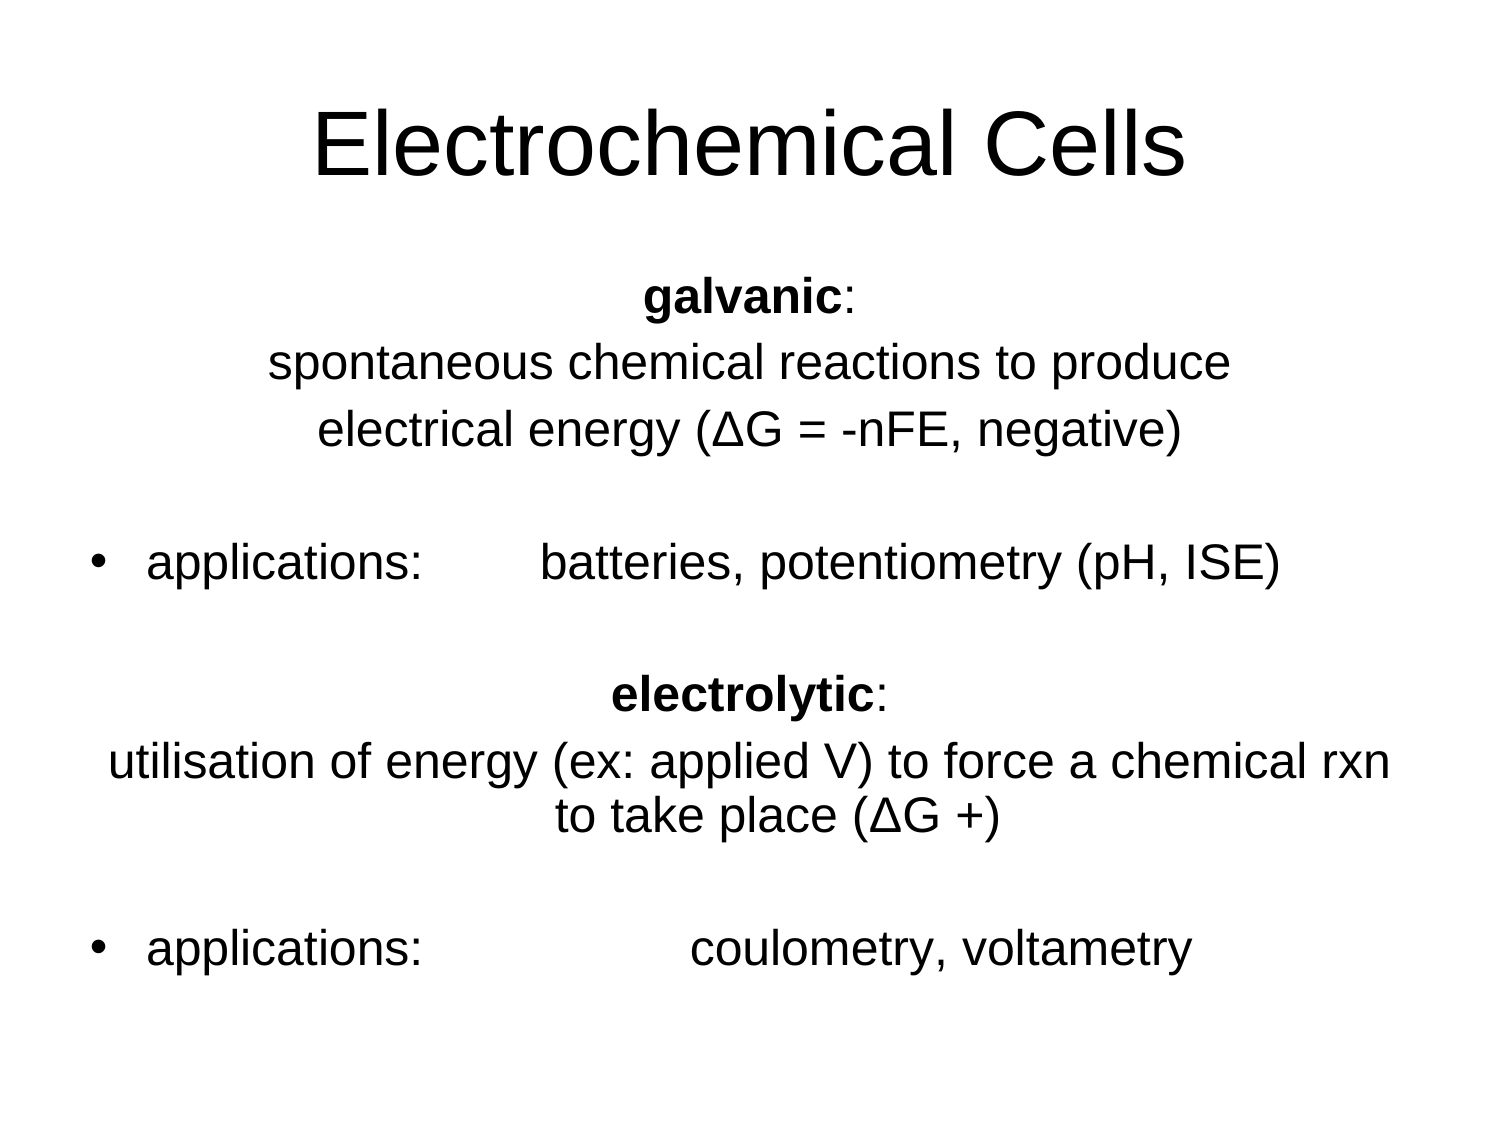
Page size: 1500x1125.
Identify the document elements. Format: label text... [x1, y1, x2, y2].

title Electrochemical Cells [75, 45, 1426, 233]
list galvanic: spontaneous chemical reactions to produce electrical energy (ΔG = -nFE, negative) applications: batteries, potentiometry (pH, ISE) electrolytic: utilisation of energy (ex: applied V) to force a chemical rxn to take place (ΔG +) applications: coulometry, voltametry [75, 262, 1426, 1006]
